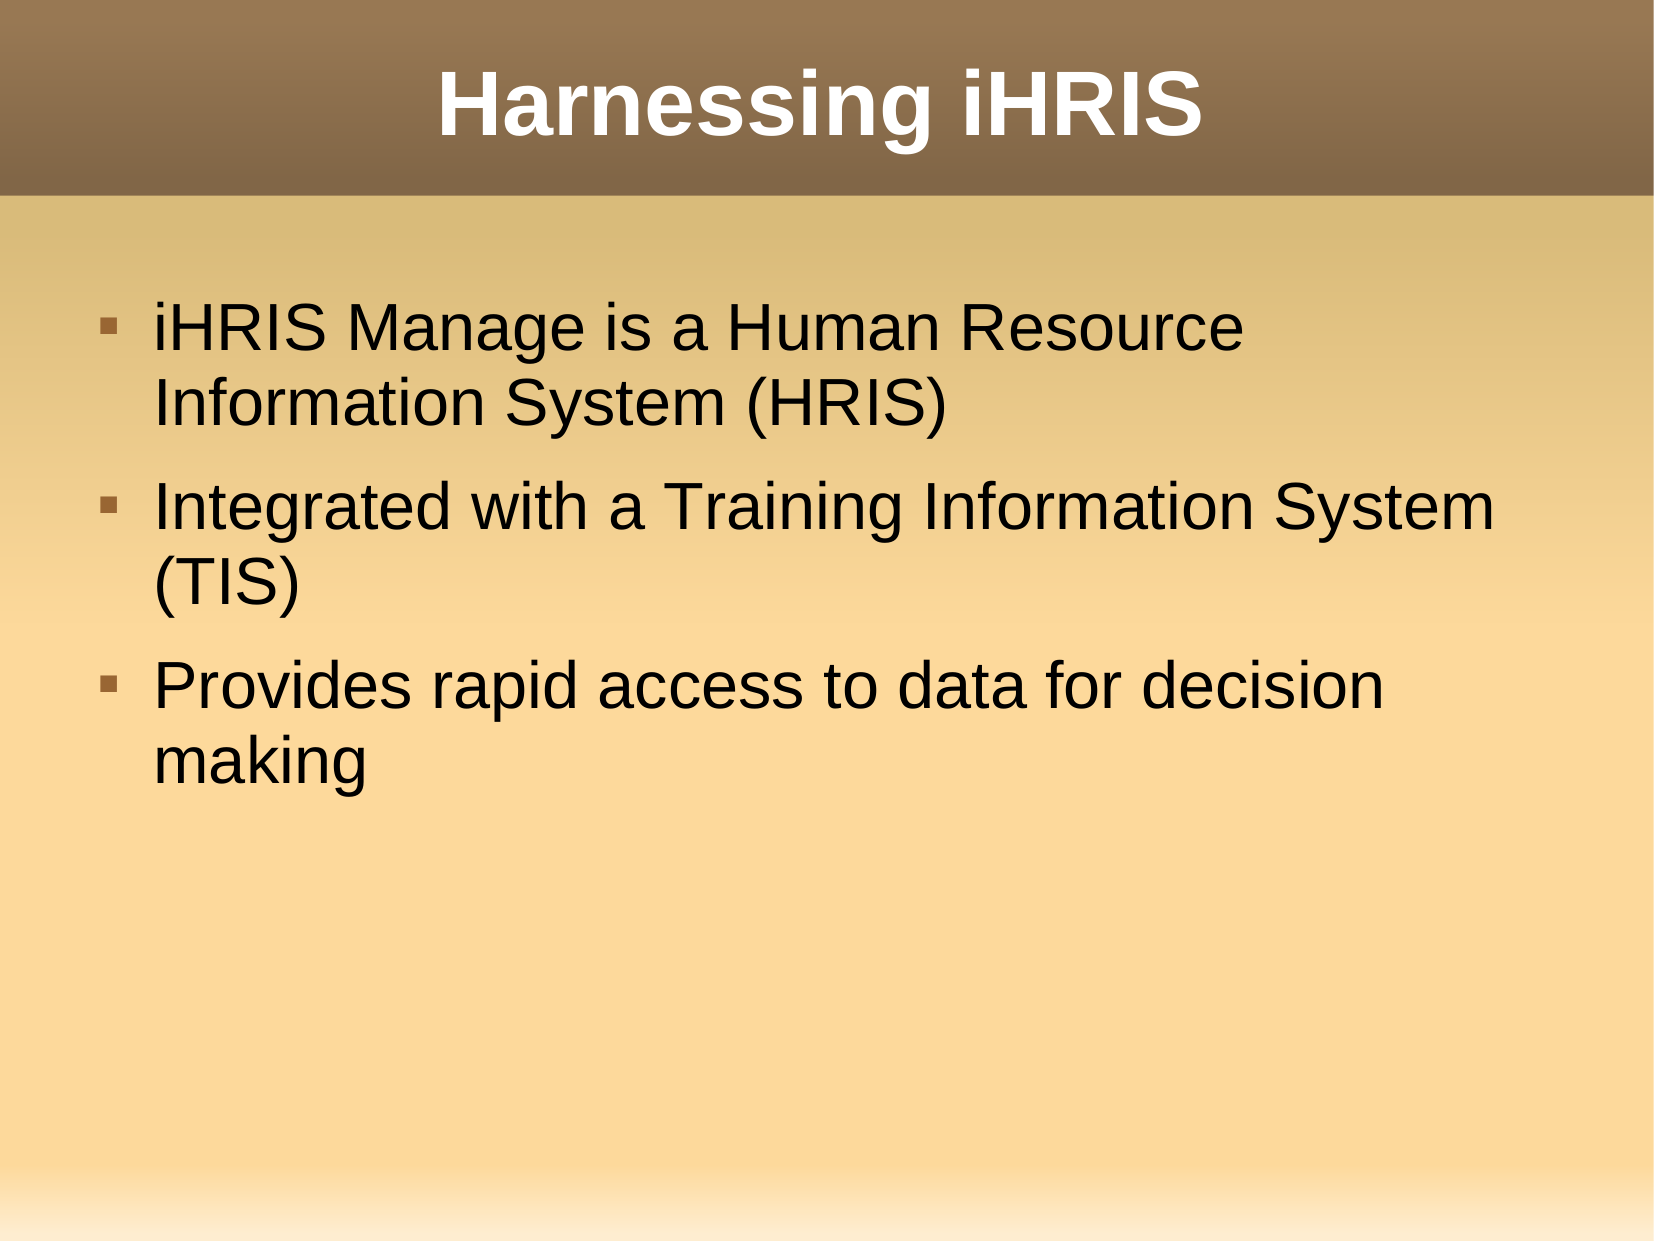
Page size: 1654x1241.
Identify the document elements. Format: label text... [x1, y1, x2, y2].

list iHRIS Manage is a Human Resource Information System (HRIS) Integrated with a Training Information System (TIS) Provides rapid access to data for decision making [82, 290, 1571, 1094]
picture [0, 0, 1654, 1241]
title Harnessing iHRIS [76, 7, 1565, 200]
